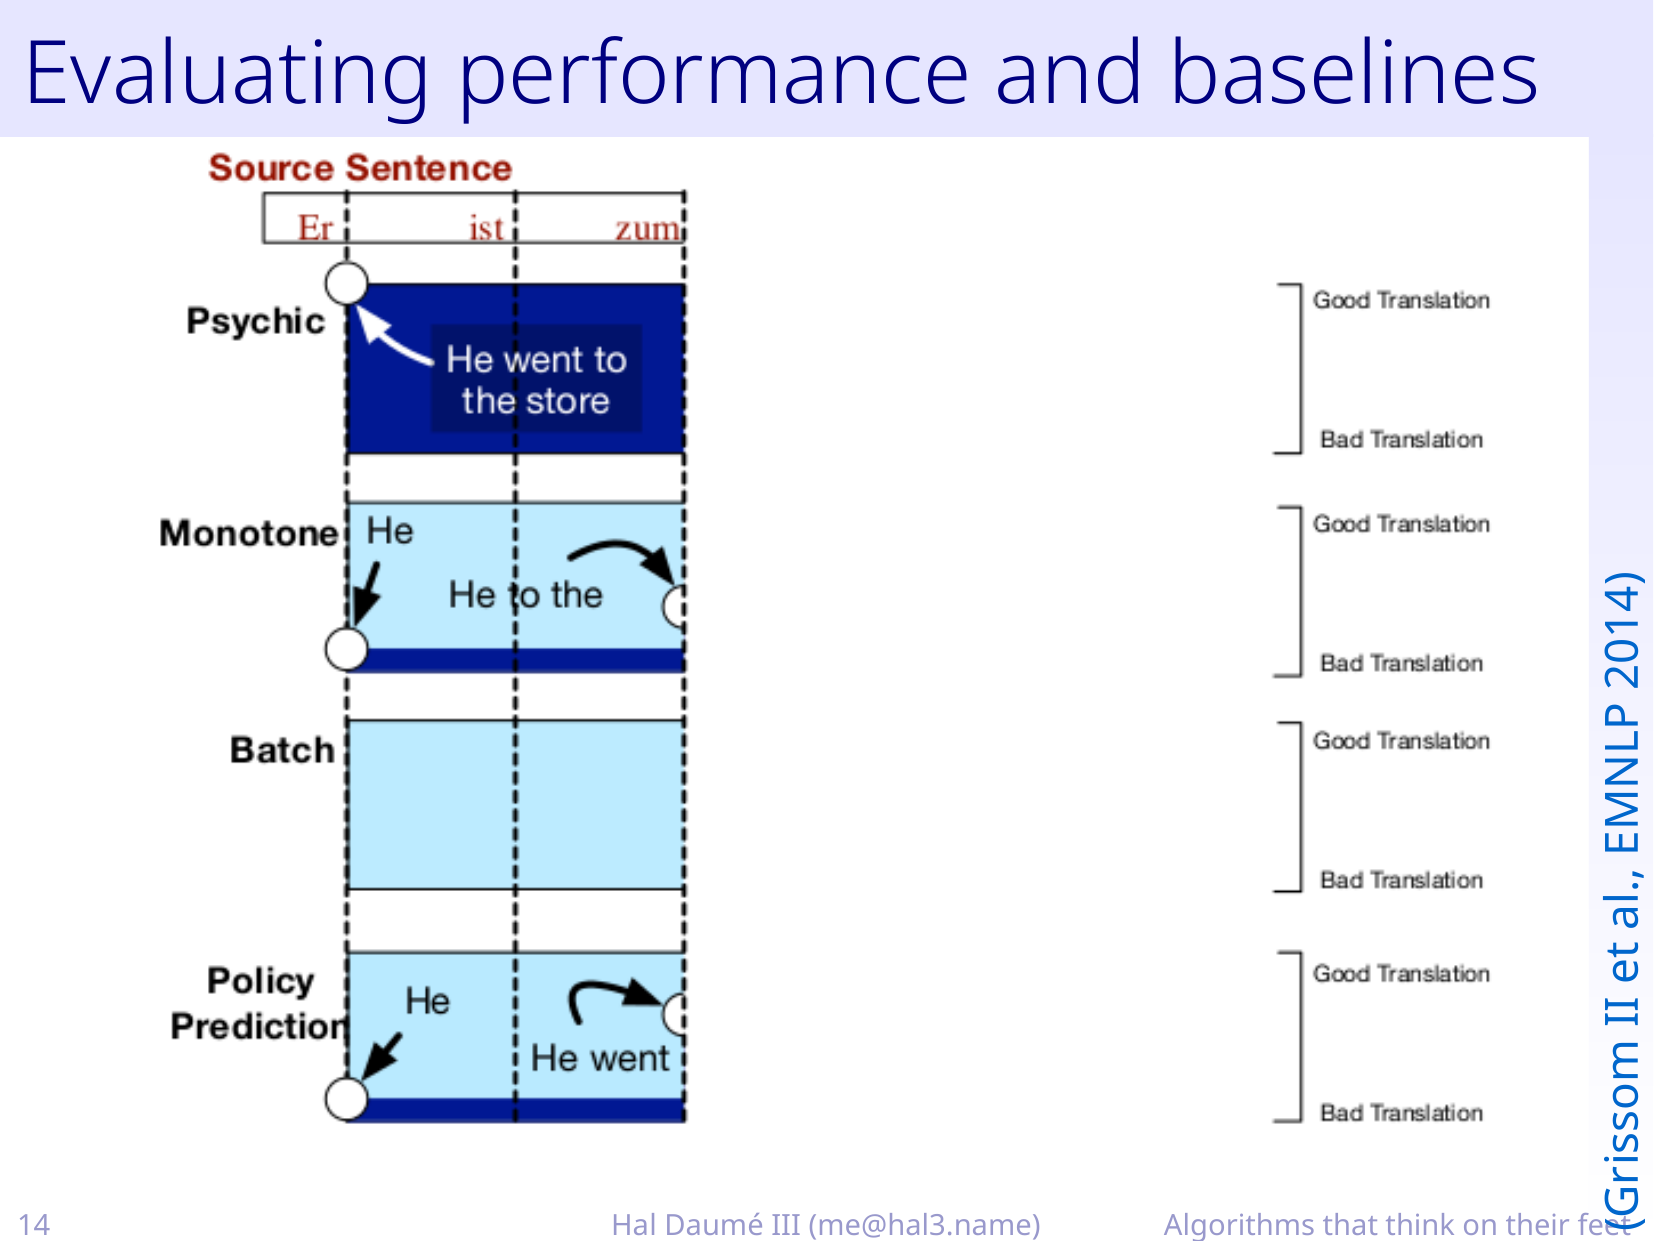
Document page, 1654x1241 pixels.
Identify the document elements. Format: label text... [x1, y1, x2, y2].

picture [150, 149, 1501, 1133]
title Evaluating performance and baselines [22, 8, 1639, 131]
text_box (Grissom II et al., EMNLP 2014) [1585, 578, 1648, 1235]
